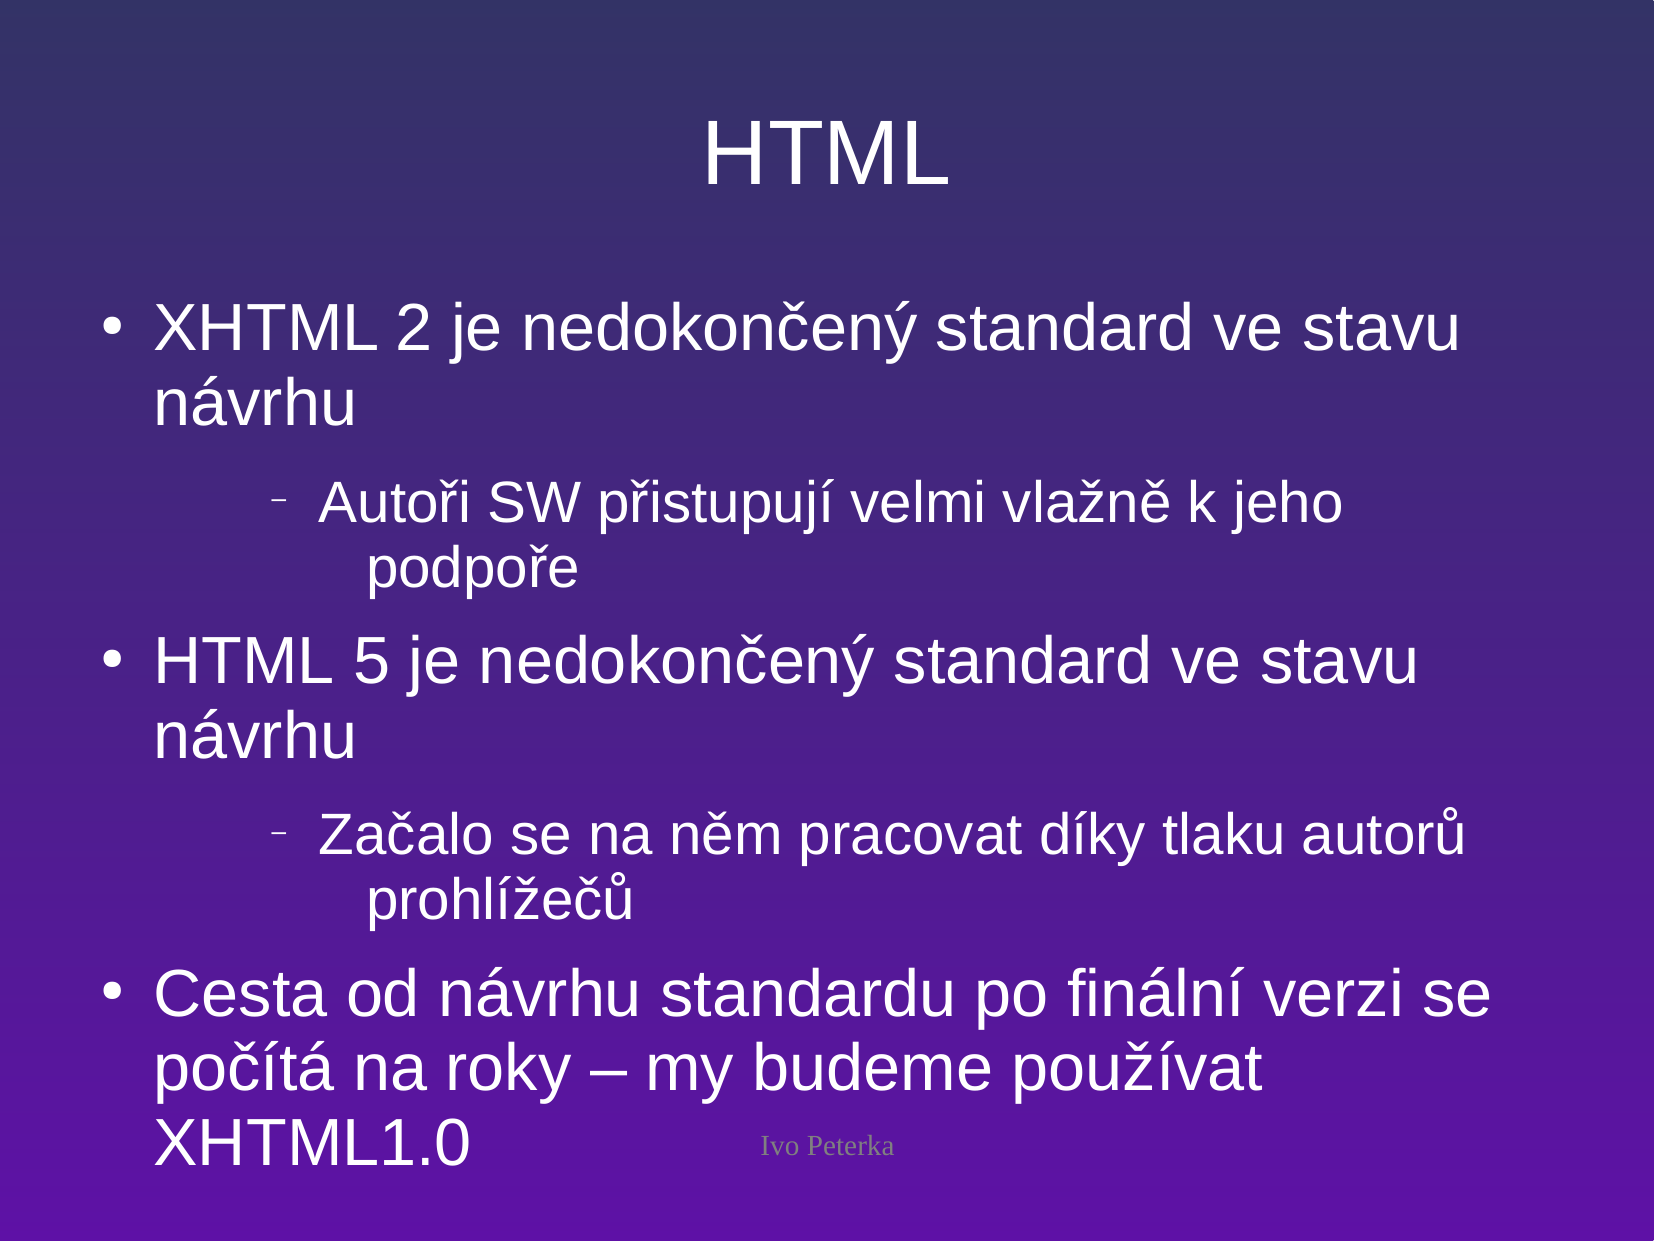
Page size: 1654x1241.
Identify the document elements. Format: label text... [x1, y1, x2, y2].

list XHTML 2 je nedokončený standard ve stavu návrhu Autoři SW přistupují velmi vlažně k jeho podpoře HTML 5 je nedokončený standard ve stavu návrhu Začalo se na něm pracovat díky tlaku autorů prohlížečů Cesta od návrhu standardu po finální verzi se počítá na roky – my budeme používat XHTML1.0 [82, 290, 1571, 1180]
title HTML [82, 49, 1571, 257]
